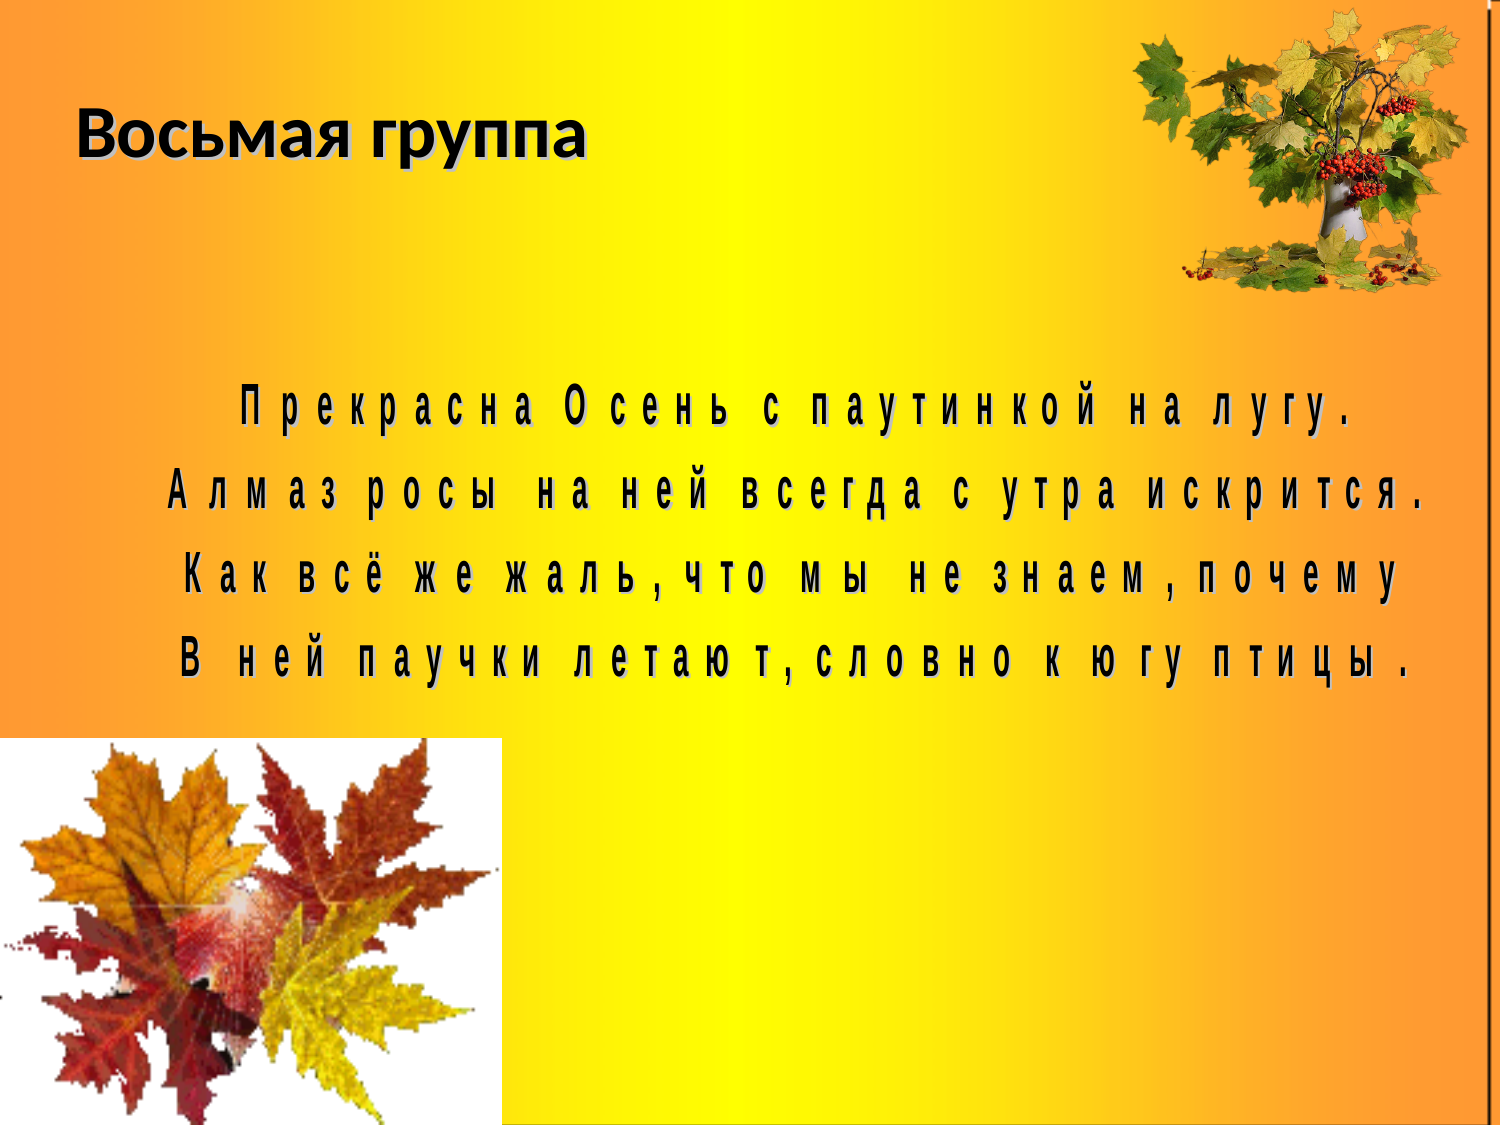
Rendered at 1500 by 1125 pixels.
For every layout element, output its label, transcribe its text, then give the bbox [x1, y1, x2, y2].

picture [0, 0, 1500, 1125]
title Восьмая группа [75, 44, 1425, 233]
